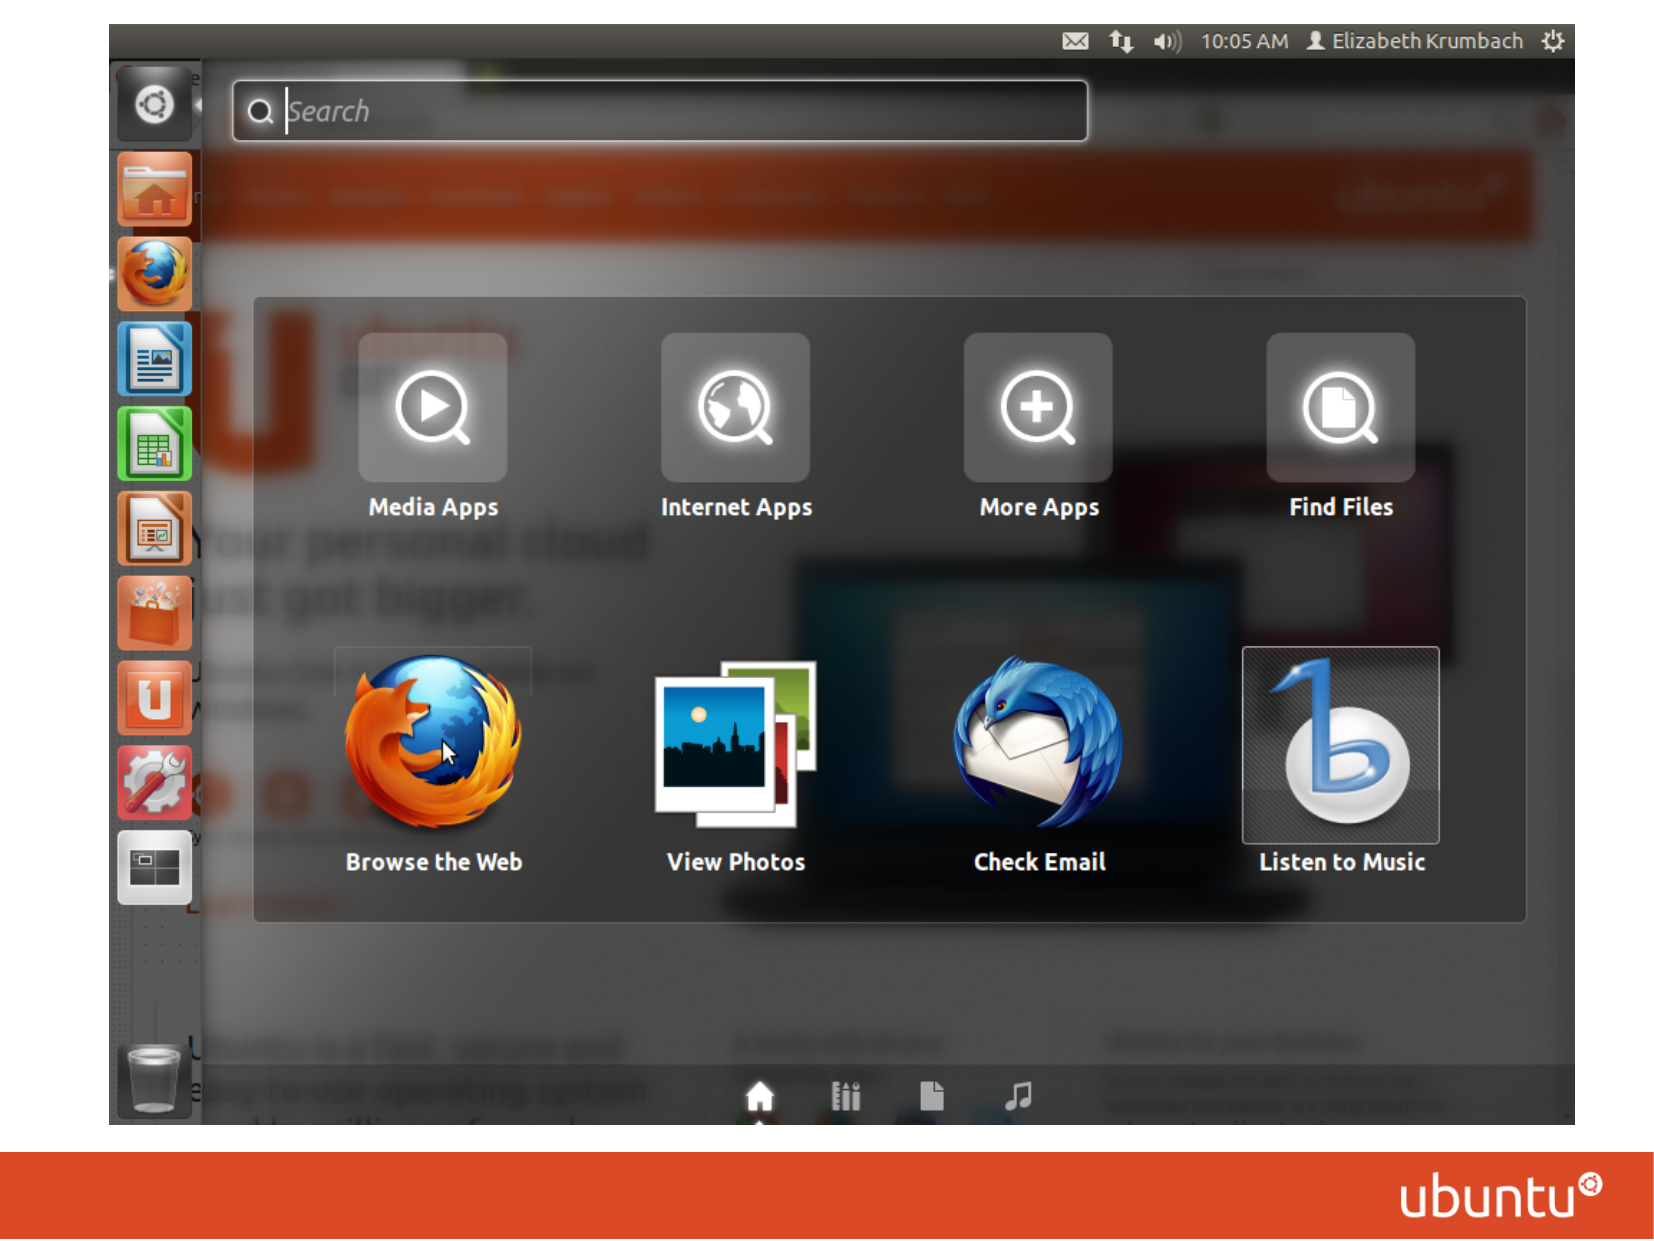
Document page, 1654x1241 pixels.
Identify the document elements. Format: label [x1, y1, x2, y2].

picture [109, 24, 1576, 1126]
picture [0, 1152, 1654, 1239]
